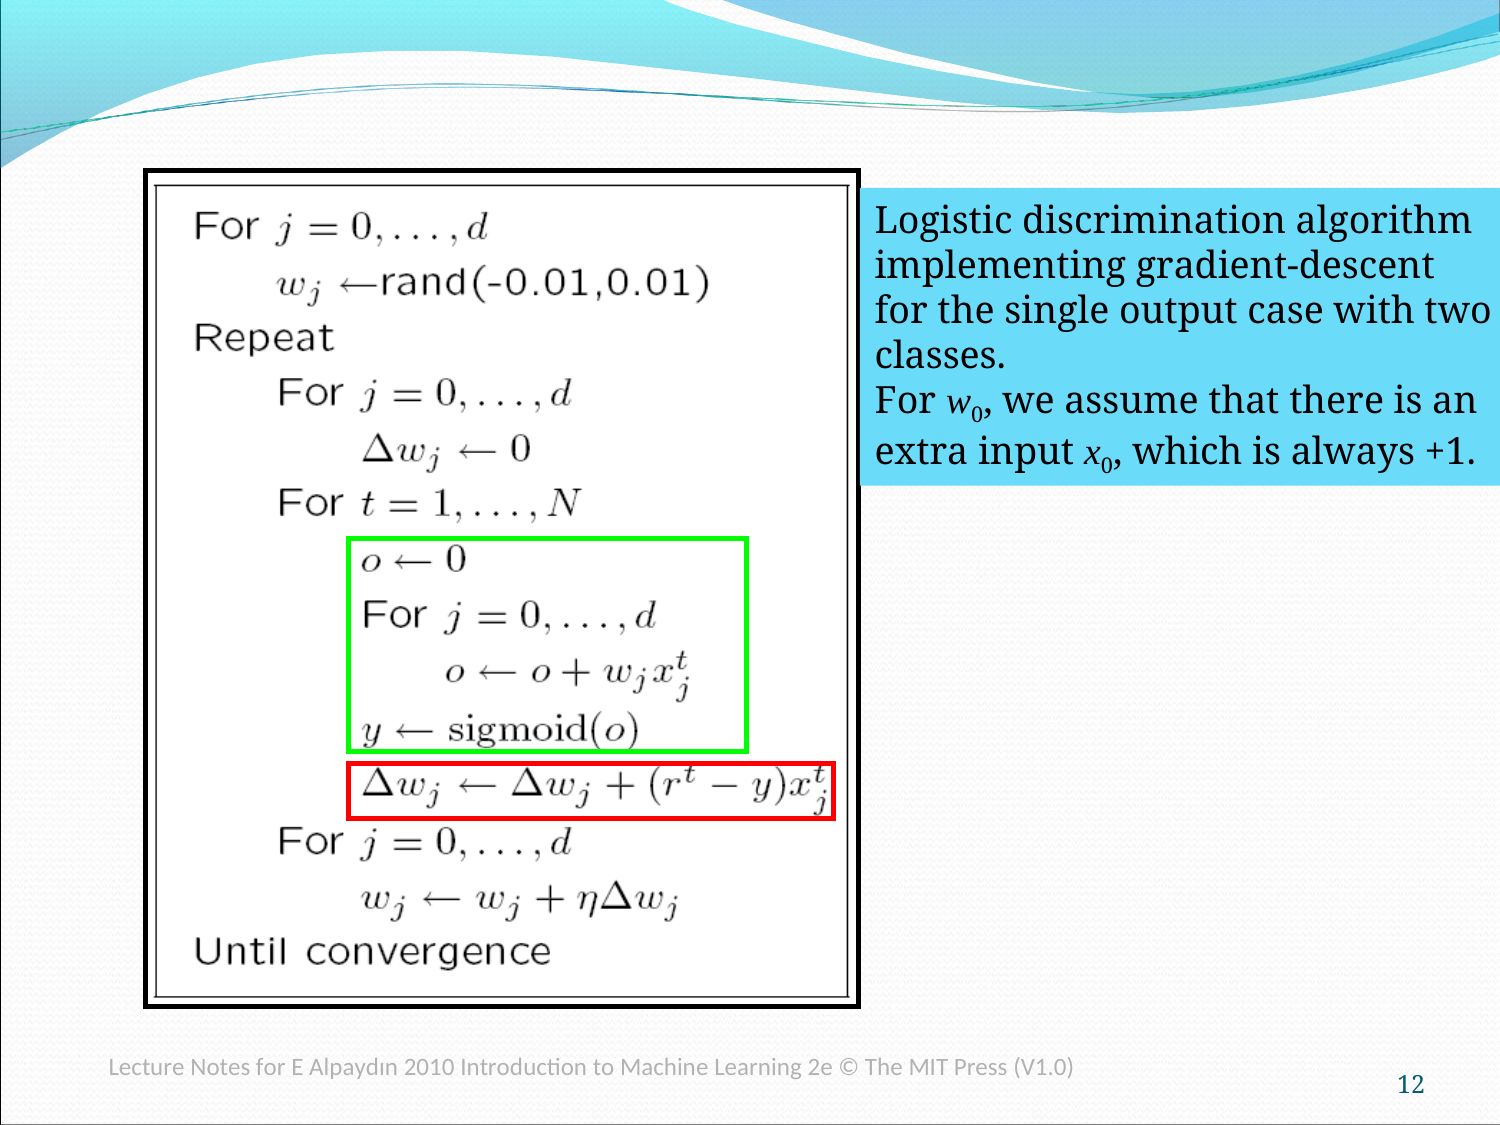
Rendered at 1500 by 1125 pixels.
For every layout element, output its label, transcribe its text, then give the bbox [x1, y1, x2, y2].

text_box Lecture Notes for E Alpaydın 2010 Introduction to Machine Learning 2e © The MIT Press (V1.0) [93, 1042, 1254, 1103]
text_box Logistic discrimination algorithm implementing gradient-descent for the single output case with two classes. For w0, we assume that there is an extra input x0, which is always +1. [859, 187, 1500, 486]
text_box <number> [1299, 1042, 1426, 1103]
picture [0, 0, 1500, 1125]
picture [147, 172, 857, 1005]
